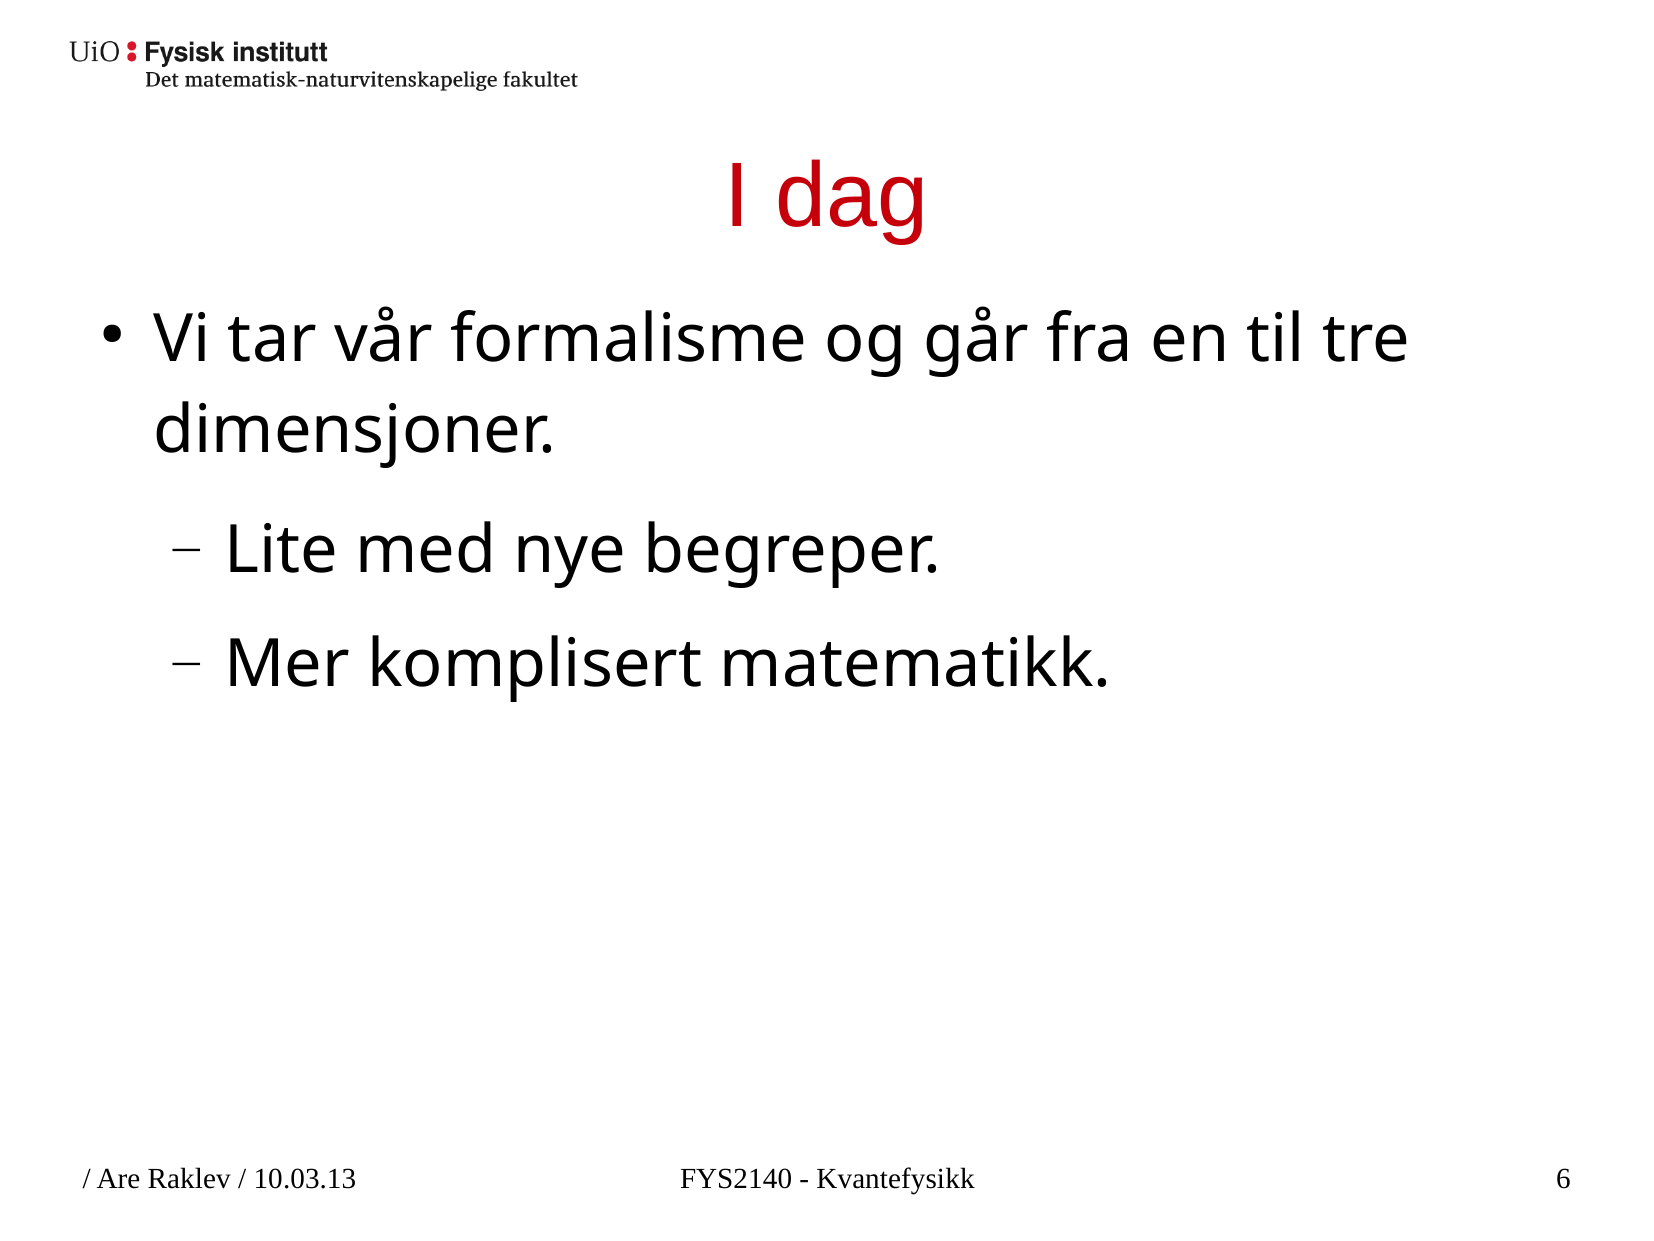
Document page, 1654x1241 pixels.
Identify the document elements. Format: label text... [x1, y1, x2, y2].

list Vi tar vår formalisme og går fra en til tre dimensjoner. Lite med nye begreper. Mer komplisert matematikk. [82, 290, 1571, 1094]
picture [68, 37, 581, 93]
title I dag [82, 90, 1571, 290]
